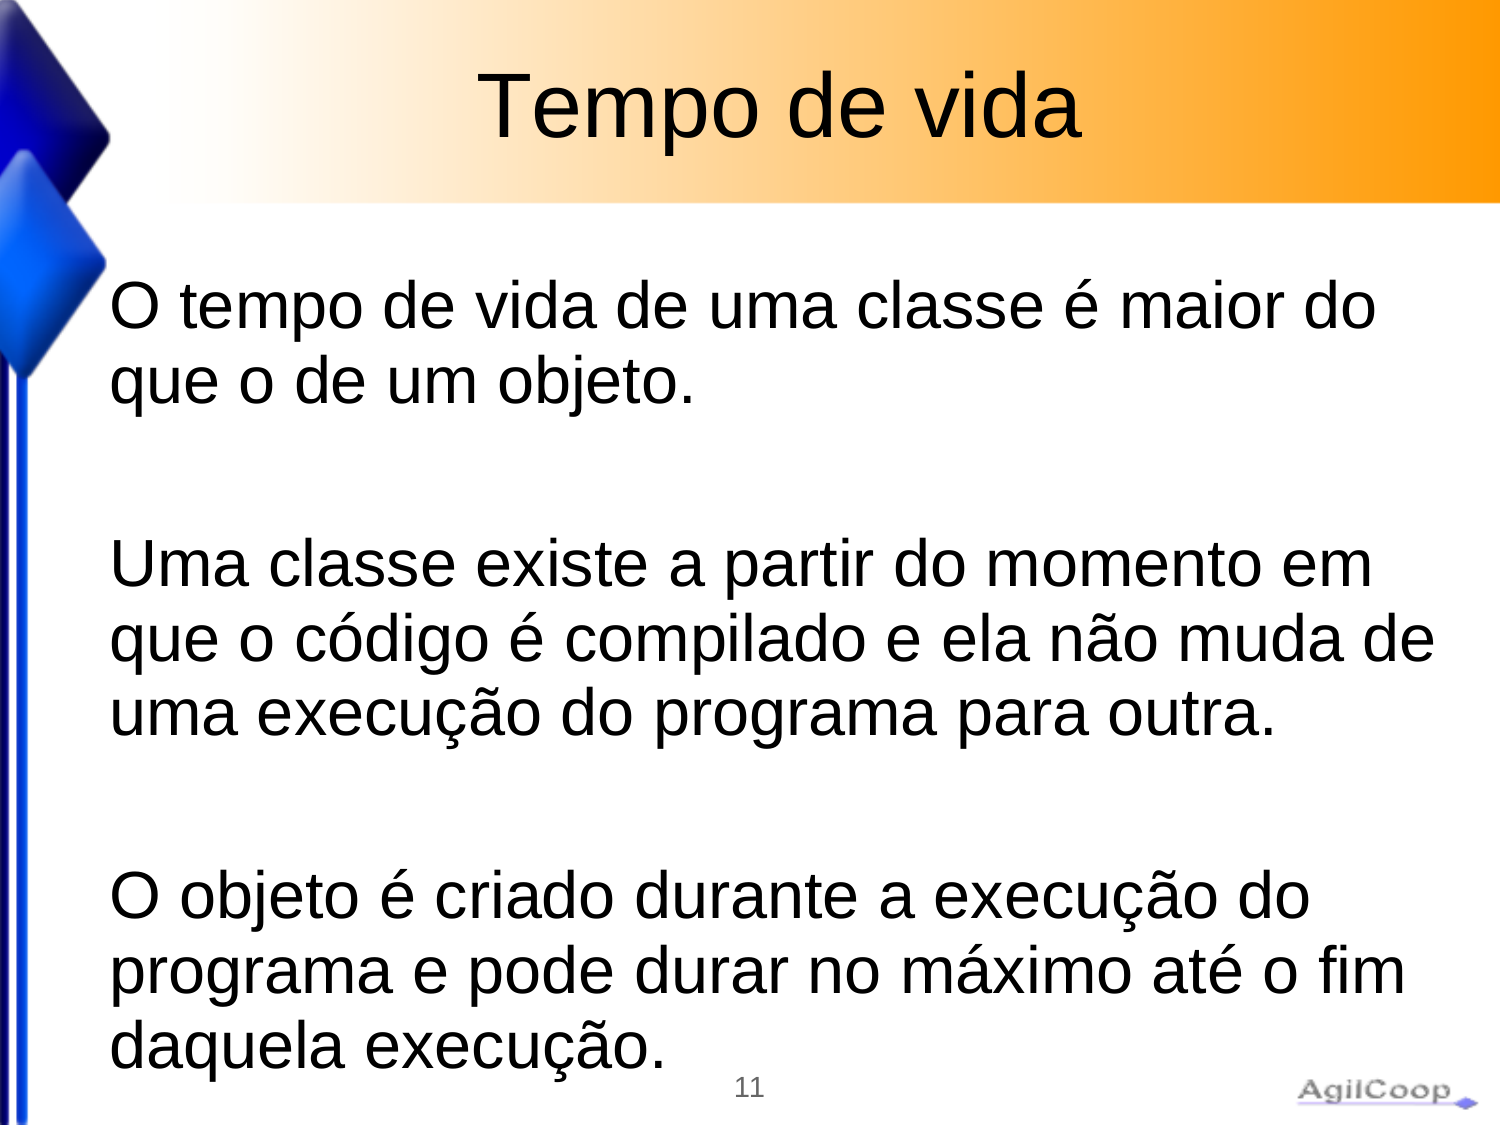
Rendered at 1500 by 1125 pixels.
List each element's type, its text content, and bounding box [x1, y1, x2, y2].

picture [0, 0, 1500, 1125]
list O tempo de vida de uma classe é maior do que o de um objeto. Uma classe existe a partir do momento em que o código é compilado e ela não muda de uma execução do programa para outra. O objeto é criado durante a execução do programa e pode durar no máximo até o fim daquela execução. [94, 260, 1453, 1091]
title Tempo de vida [58, 24, 1500, 188]
